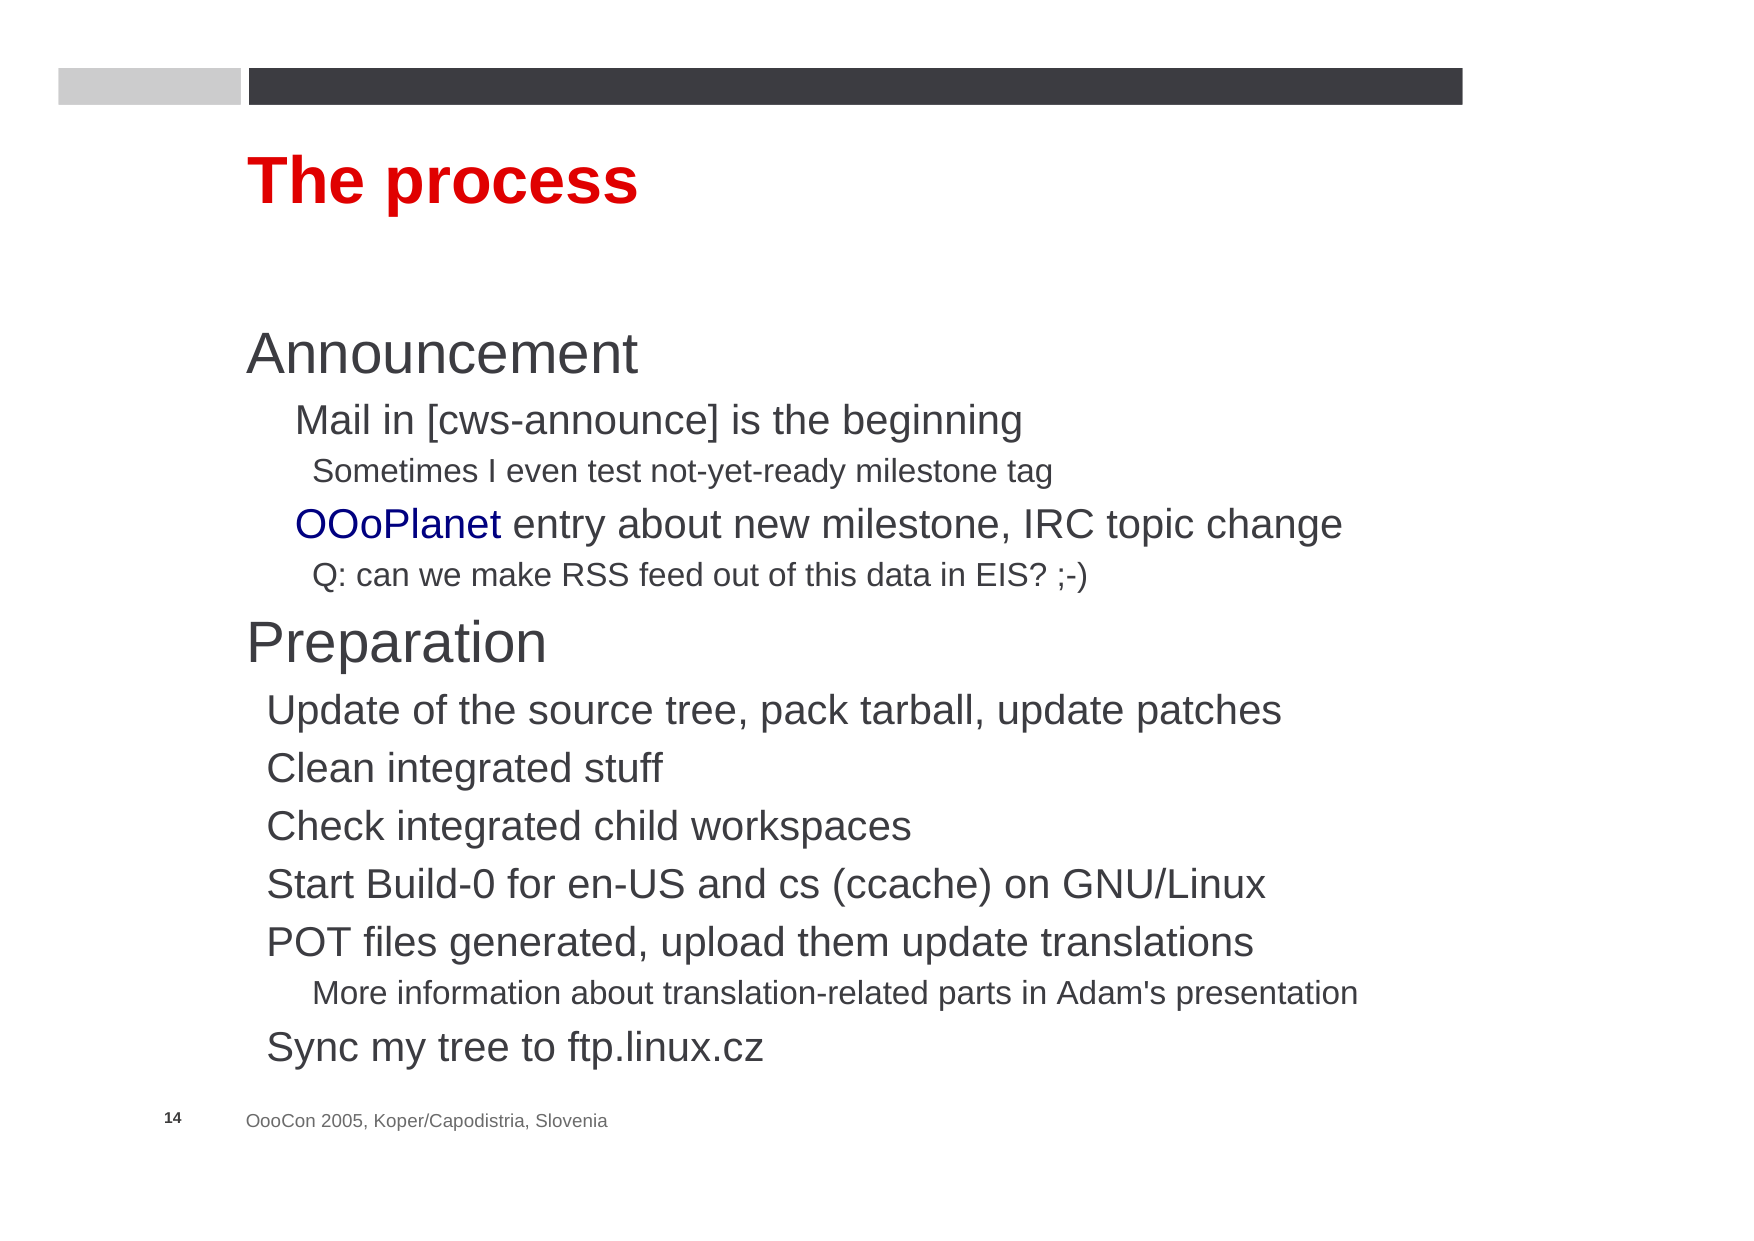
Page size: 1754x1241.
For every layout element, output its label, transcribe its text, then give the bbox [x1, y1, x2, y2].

title The process [247, 100, 1581, 263]
list Announcement Mail in [cws-announce] is the beginning Sometimes I even test not-yet-ready milestone tag OOoPlanet entry about new milestone, IRC topic change Q: can we make RSS feed out of this data in EIS? ;-) Preparation Update of the source tree, pack tarball, update patches Clean integrated stuff Check integrated child workspaces Start Build-0 for en-US and cs (ccache) on GNU/Linux POT files generated, upload them update translations More information about translation-related parts in Adam's presentation Sync my tree to ftp.linux.cz [246, 304, 1600, 1065]
